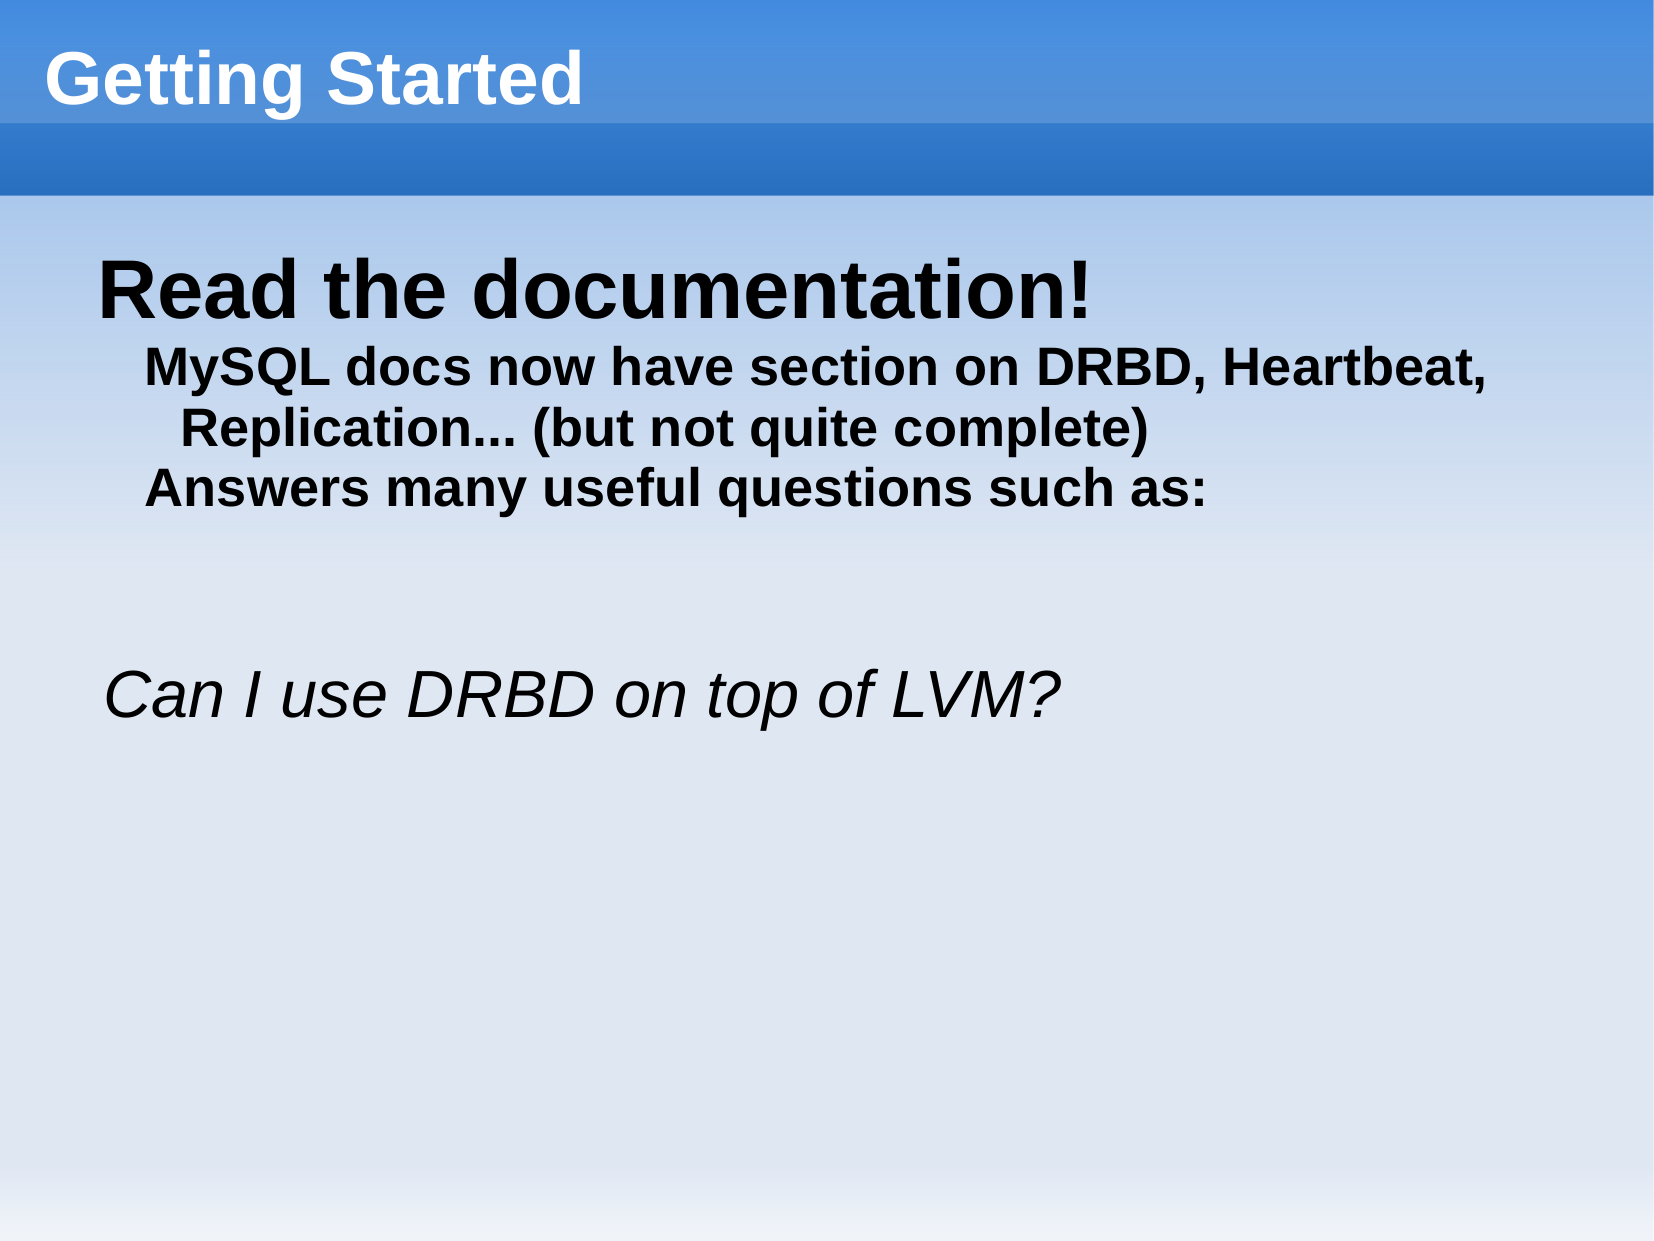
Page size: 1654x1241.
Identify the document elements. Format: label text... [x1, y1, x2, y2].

picture [0, 0, 1654, 1241]
text_box Getting Started [29, 29, 1625, 158]
text_box Can I use DRBD on top of LVM? [88, 649, 1565, 763]
text_box Read the documentation! MySQL docs now have section on DRBD, Heartbeat, Replication... (but not quite complete) Answers many useful questions such as: [59, 236, 1595, 623]
